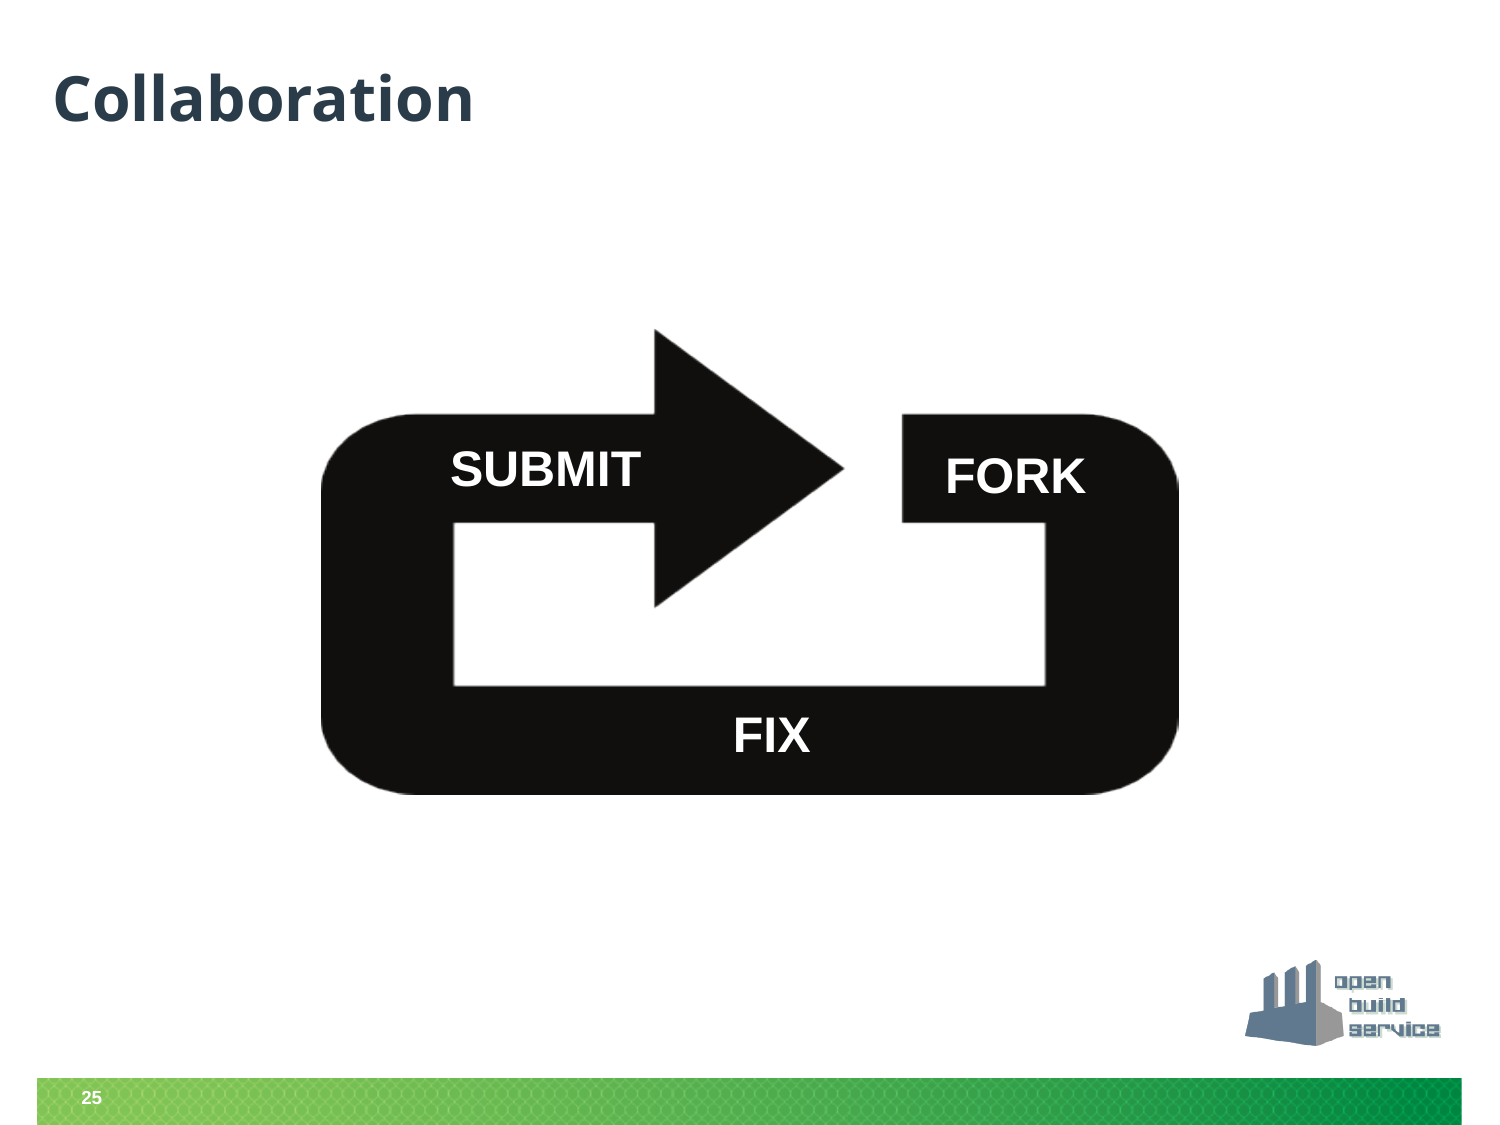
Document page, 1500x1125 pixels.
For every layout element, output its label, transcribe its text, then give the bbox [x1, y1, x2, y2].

text_box SUBMIT [450, 438, 661, 496]
text_box FIX [704, 705, 871, 761]
picture [37, 1078, 1462, 1125]
picture [321, 329, 1179, 796]
text_box FORK [945, 445, 1146, 526]
title Collaboration [37, 51, 1388, 209]
picture [1245, 960, 1441, 1046]
